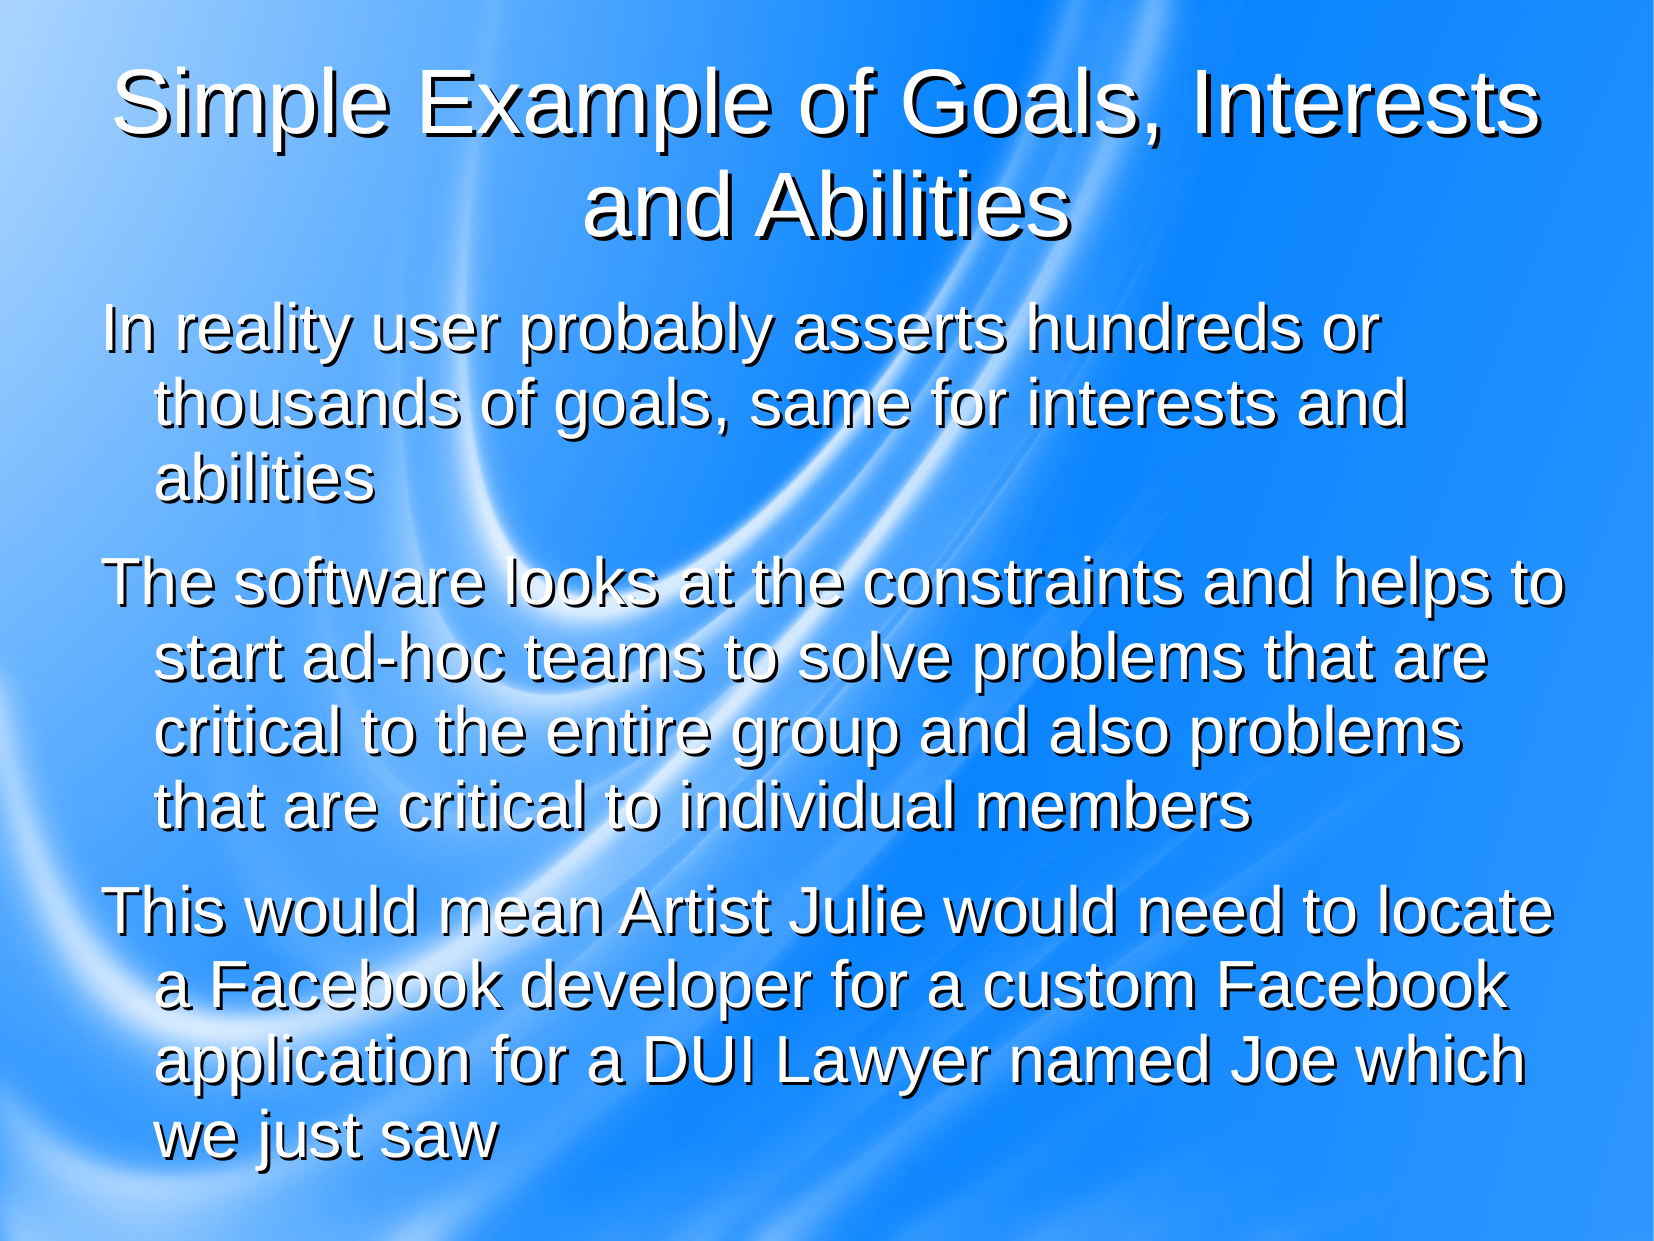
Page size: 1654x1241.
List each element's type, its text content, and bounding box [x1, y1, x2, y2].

list In reality user probably asserts hundreds or thousands of goals, same for interests and abilities The software looks at the constraints and helps to start ad-hoc teams to solve problems that are critical to the entire group and also problems that are critical to individual members This would mean Artist Julie would need to locate a Facebook developer for a custom Facebook application for a DUI Lawyer named Joe which we just saw [82, 290, 1571, 1172]
picture [0, 0, 1654, 1241]
title Simple Example of Goals, Interests and Abilities [82, 49, 1571, 257]
